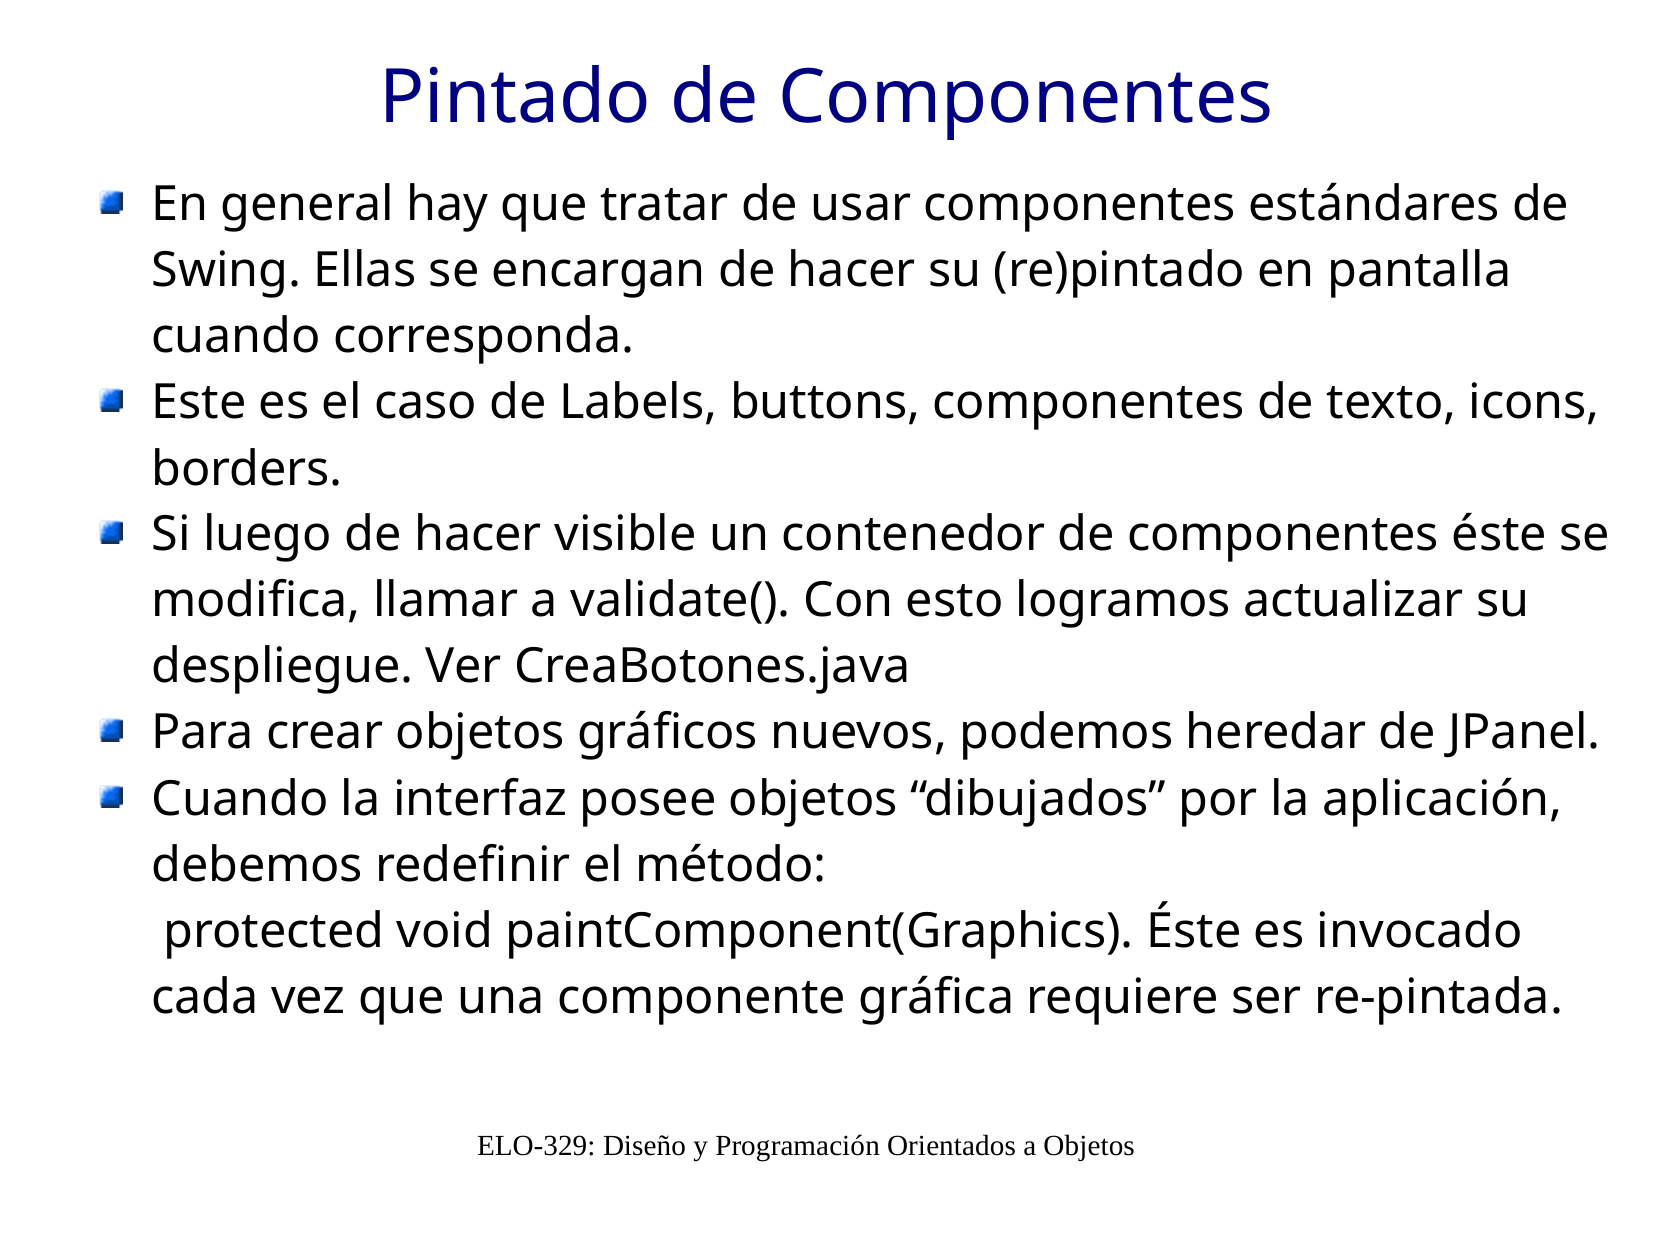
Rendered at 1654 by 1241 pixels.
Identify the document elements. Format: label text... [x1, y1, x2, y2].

list En general hay que tratar de usar componentes estándares de Swing. Ellas se encargan de hacer su (re)pintado en pantalla cuando corresponda. Este es el caso de Labels, buttons, componentes de texto, icons, borders. Si luego de hacer visible un contenedor de componentes éste se modifica, llamar a validate(). Con esto logramos actualizar su despliegue. Ver CreaBotones.java Para crear objetos gráficos nuevos, podemos heredar de JPanel. Cuando la interfaz posee objetos “dibujados” por la aplicación, debemos redefinir el método: protected void paintComponent(Graphics). Éste es invocado cada vez que una componente gráfica requiere ser re-pintada. [82, 169, 1617, 1053]
title Pintado de Componentes [82, 50, 1571, 137]
